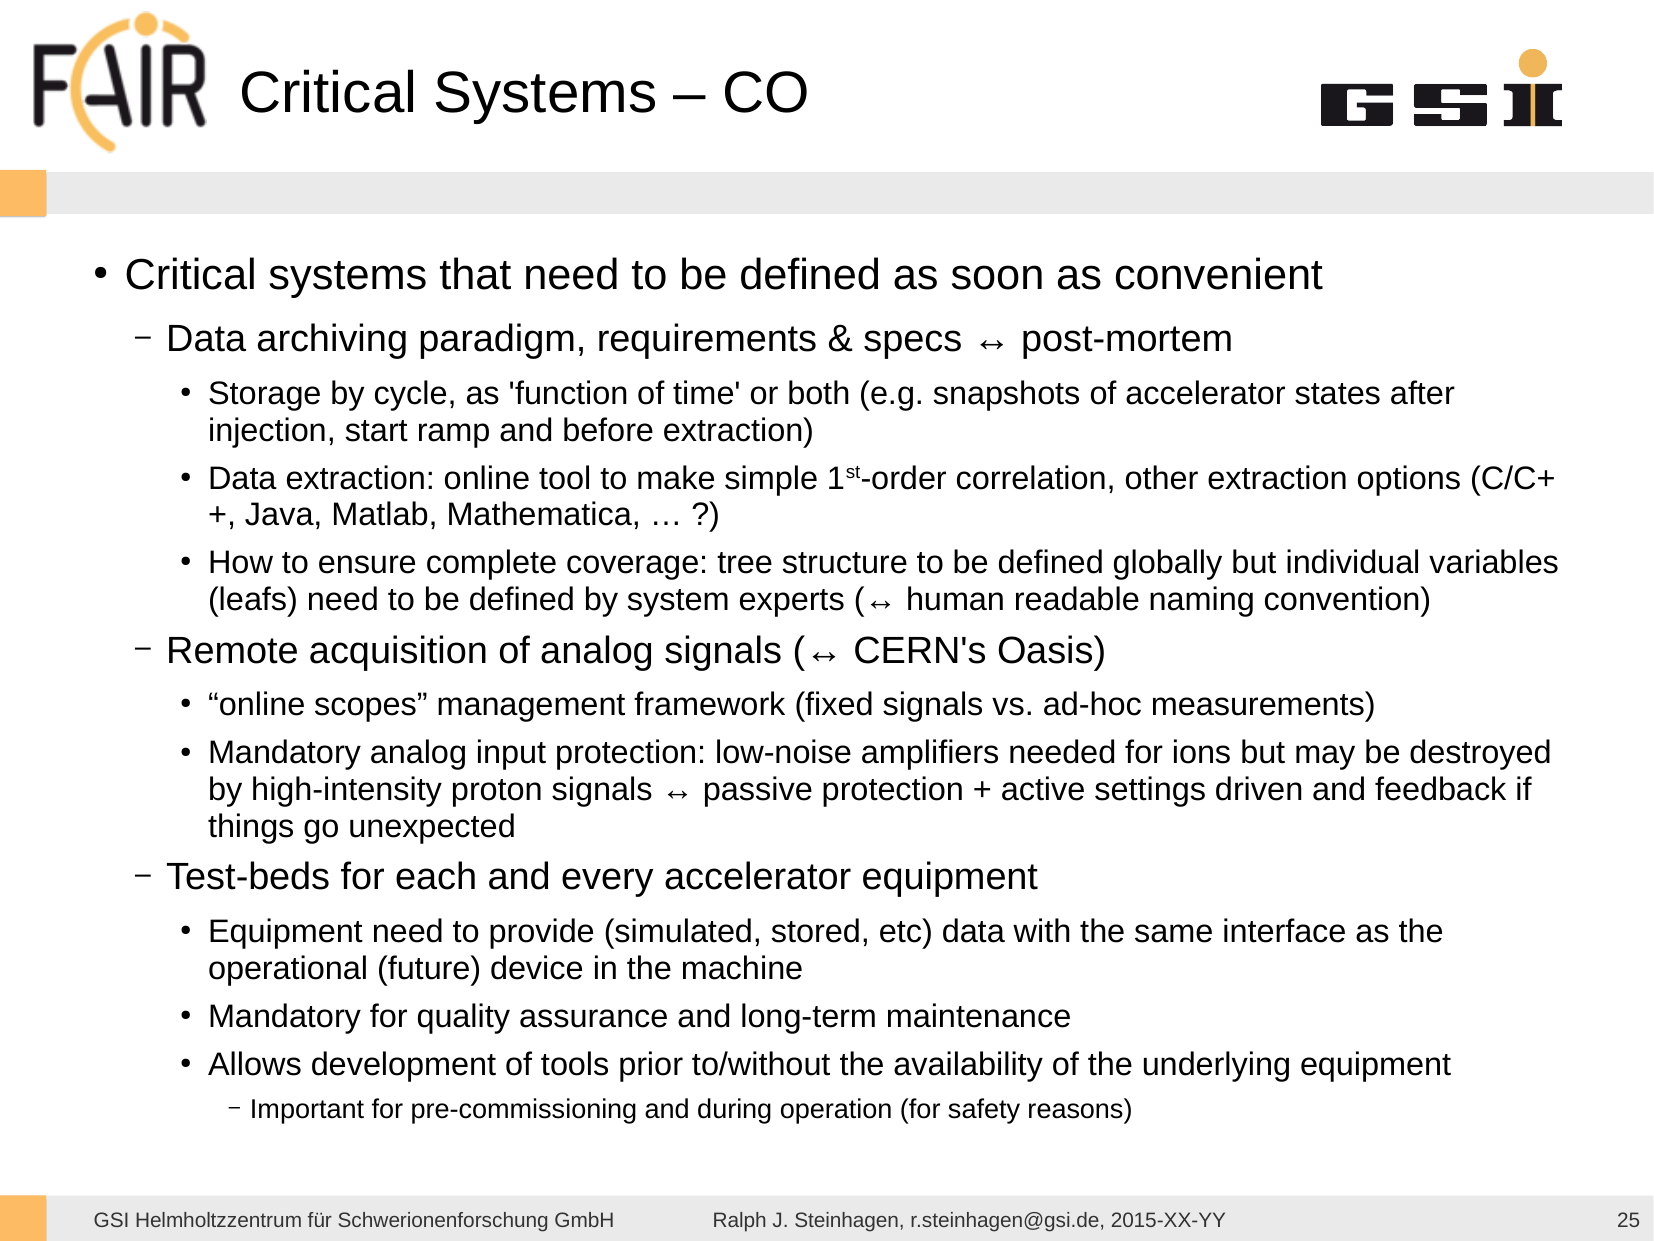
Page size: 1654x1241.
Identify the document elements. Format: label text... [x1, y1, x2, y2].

list Critical systems that need to be defined as soon as convenient Data archiving paradigm, requirements & specs ↔ post-mortem Storage by cycle, as 'function of time' or both (e.g. snapshots of accelerator states after injection, start ramp and before extraction) Data extraction: online tool to make simple 1st-order correlation, other extraction options (C/C++, Java, Matlab, Mathematica, … ?) How to ensure complete coverage: tree structure to be defined globally but individual variables (leafs) need to be defined by system experts (↔ human readable naming convention) Remote acquisition of analog signals (↔ CERN's Oasis) “online scopes” management framework (fixed signals vs. ad-hoc measurements) Mandatory analog input protection: low-noise amplifiers needed for ions but may be destroyed by high-intensity proton signals ↔ passive protection + active settings driven and feedback if things go unexpected Test-beds for each and every accelerator equipment Equipment need to provide (simulated, stored, etc) data with the same interface as the operational (future) device in the machine Mandatory for quality assurance and long-term maintenance Allows development of tools prior to/without the availability of the underlying equipment Important for pre-commissioning and during operation (for safety reasons) [82, 249, 1571, 1158]
title Critical Systems – CO [239, 23, 1301, 162]
picture [33, 10, 207, 155]
picture [1319, 46, 1564, 129]
